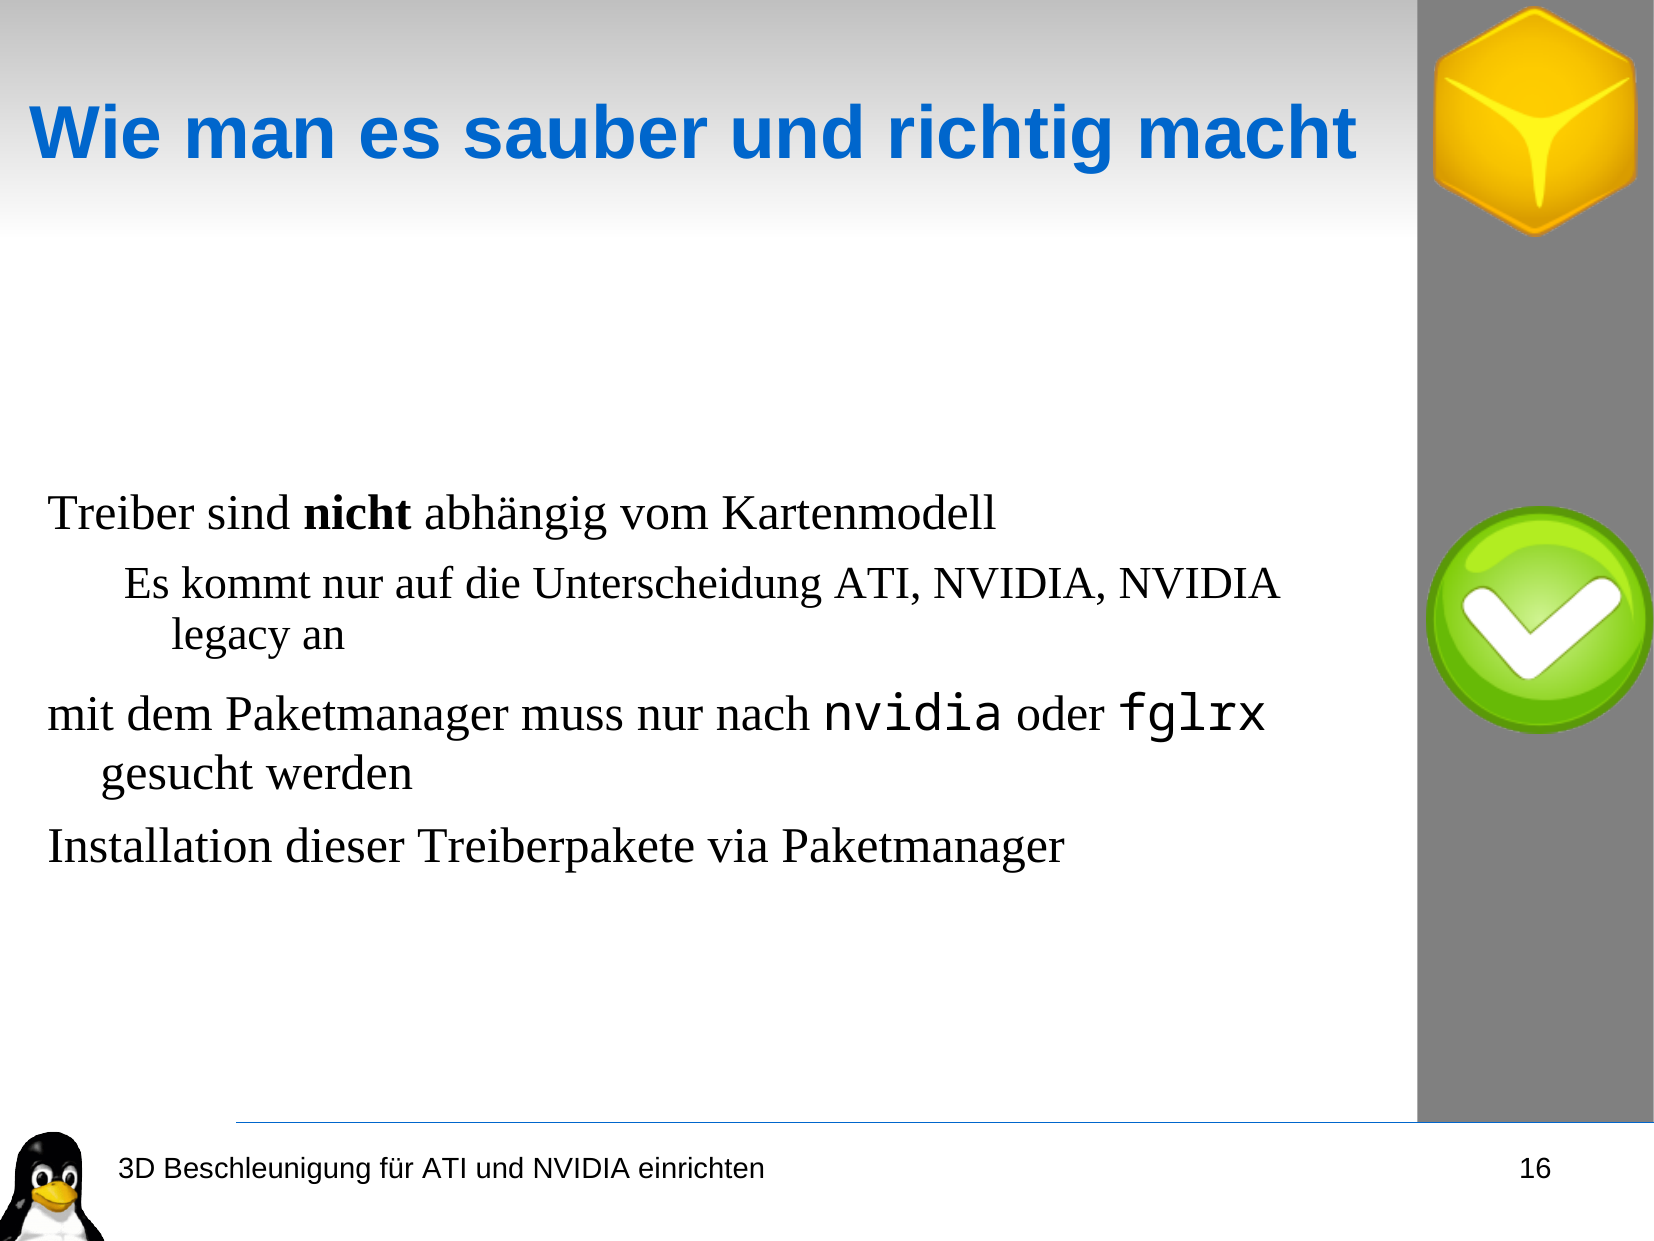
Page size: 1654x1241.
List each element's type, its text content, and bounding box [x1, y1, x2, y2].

title Wie man es sauber und richtig macht [29, 29, 1388, 237]
picture [139, 1160, 148, 1176]
picture [0, 1121, 148, 1241]
picture [1426, 506, 1654, 734]
picture [1433, 6, 1638, 237]
list Treiber sind nicht abhängig vom Kartenmodell Es kommt nur auf die Unterscheidung ATI, NVIDIA, NVIDIA legacy an mit dem Paketmanager muss nur nach nvidia oder fglrx gesucht werden Installation dieser Treiberpakete via Paketmanager [29, 265, 1388, 1093]
